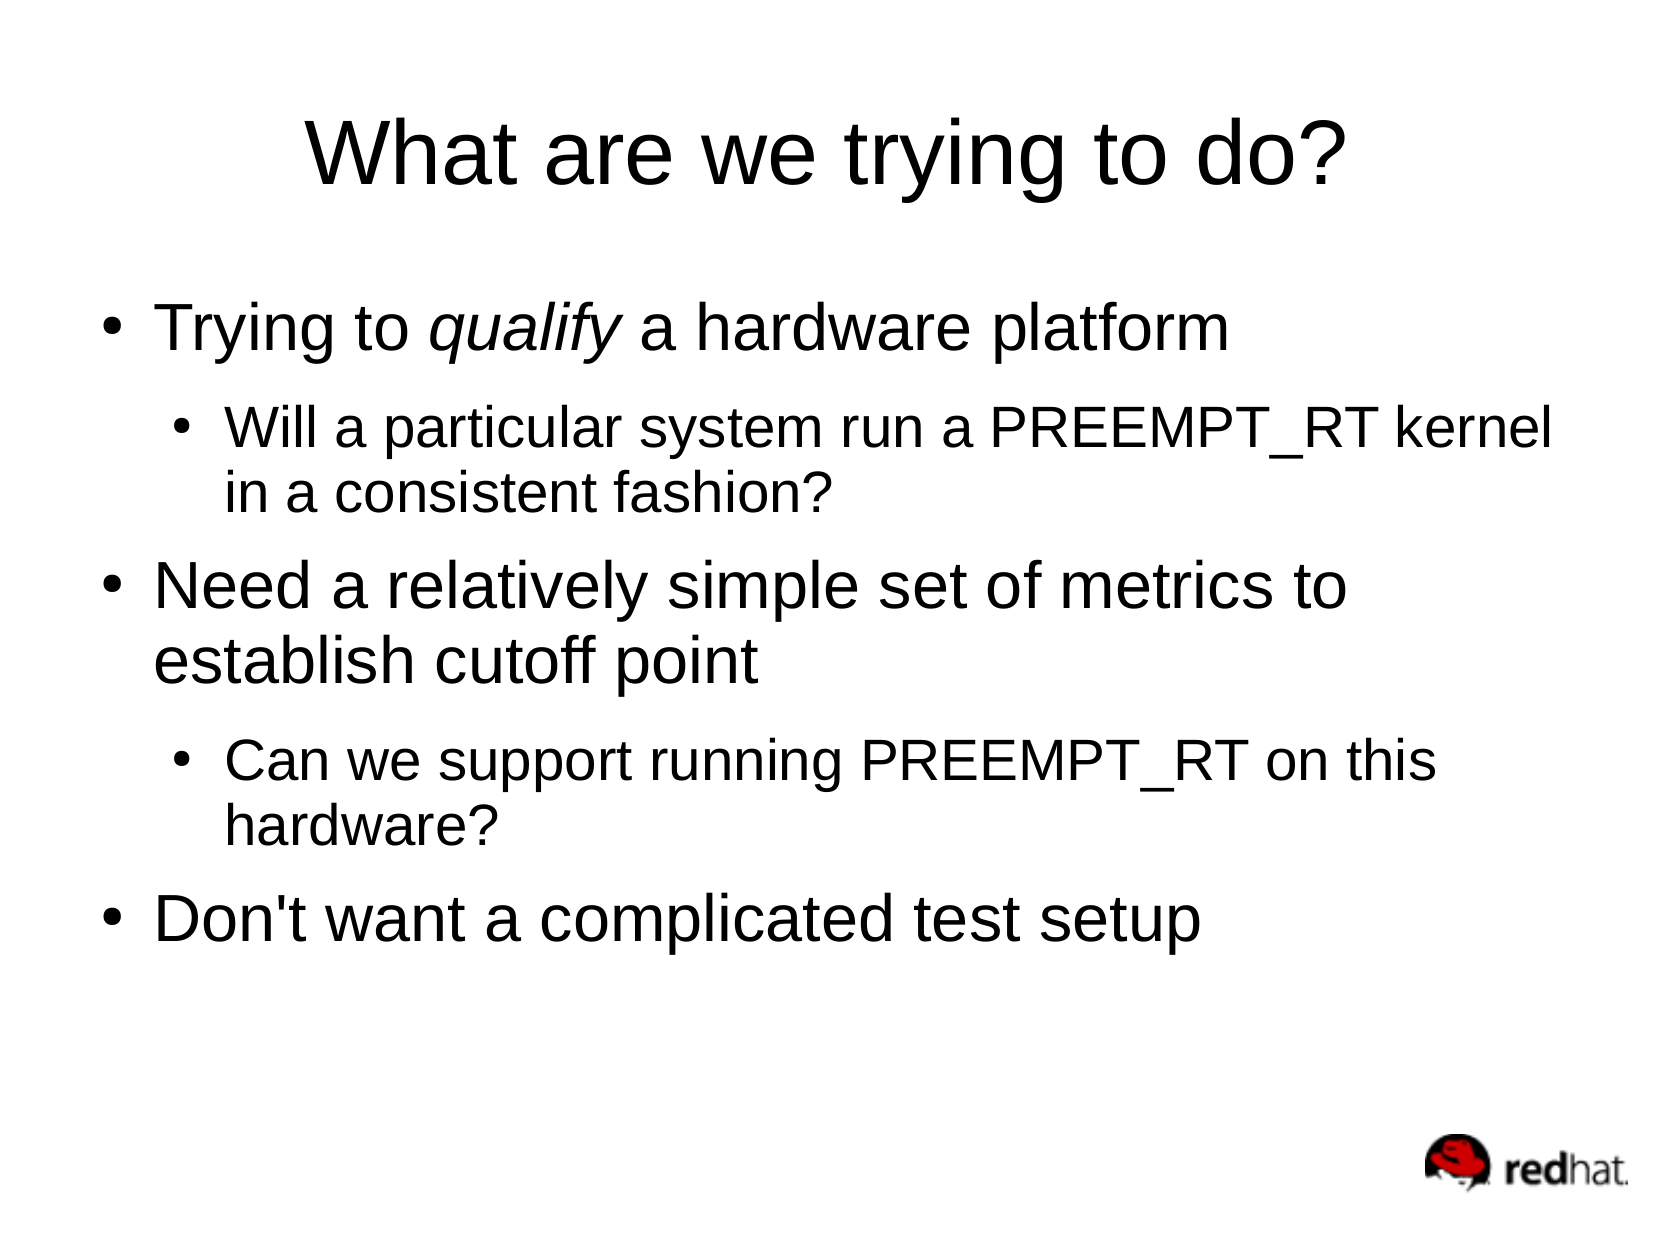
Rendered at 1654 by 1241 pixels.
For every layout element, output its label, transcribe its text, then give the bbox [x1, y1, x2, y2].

title What are we trying to do? [82, 49, 1571, 257]
picture [1425, 1134, 1628, 1201]
list Trying to qualify a hardware platform Will a particular system run a PREEMPT_RT kernel in a consistent fashion? Need a relatively simple set of metrics to establish cutoff point Can we support running PREEMPT_RT on this hardware? Don't want a complicated test setup [82, 290, 1571, 1094]
